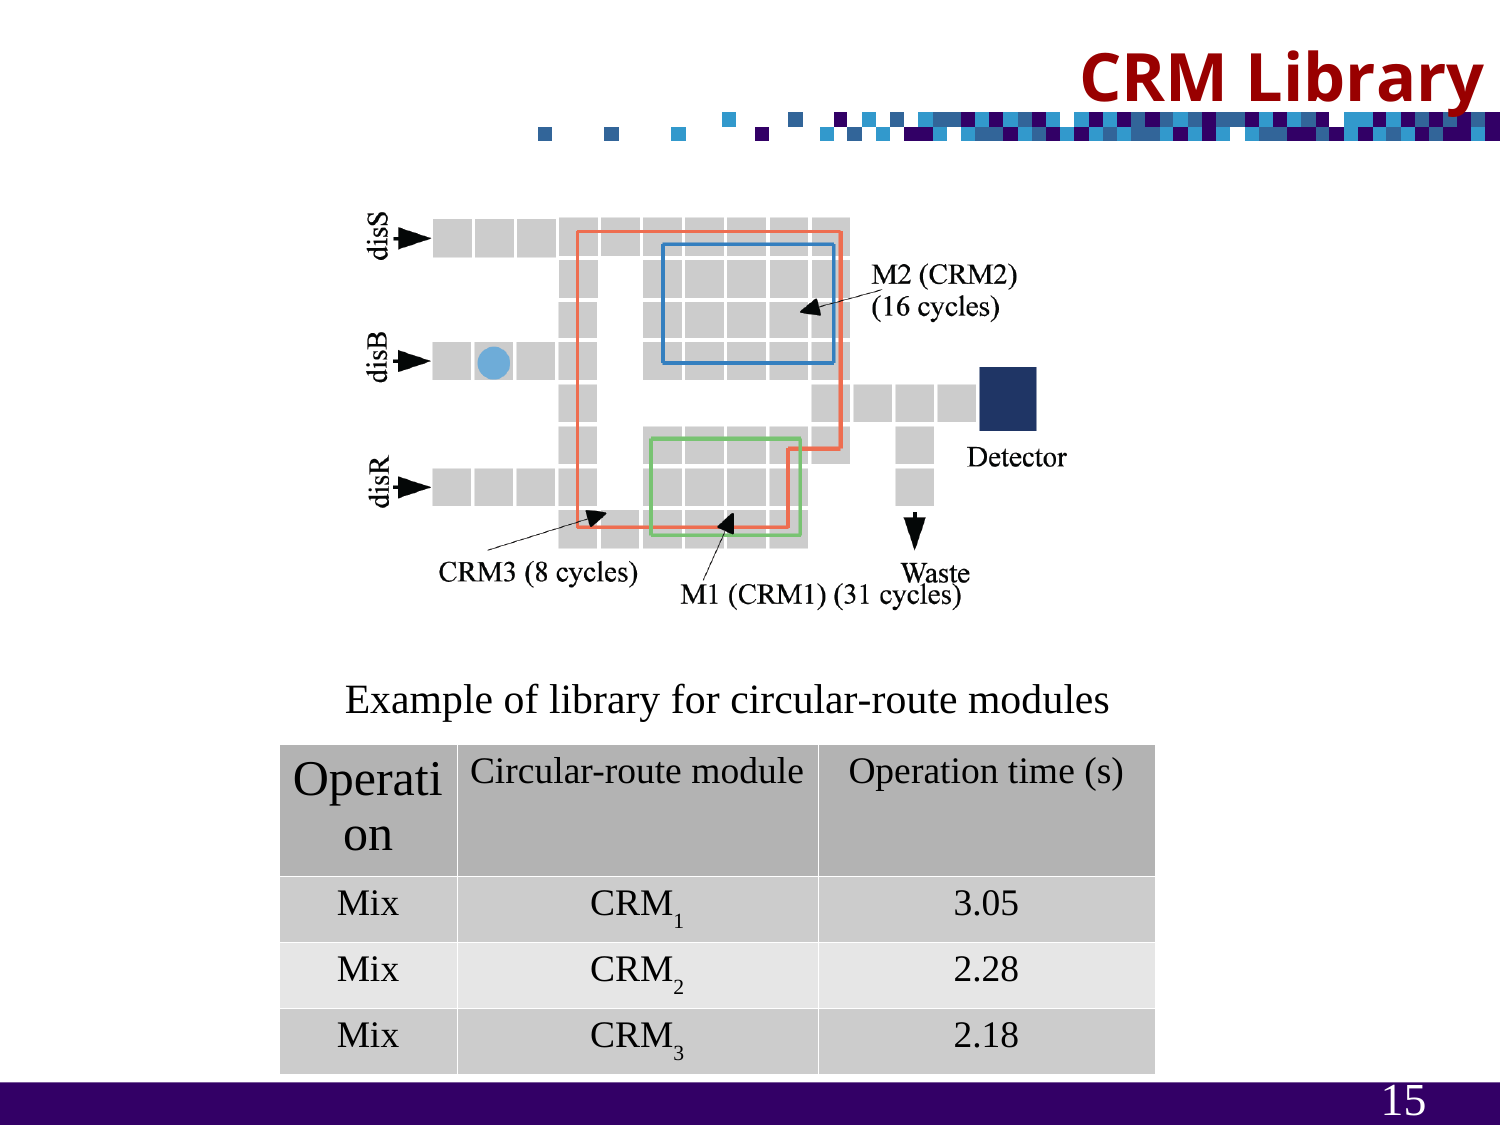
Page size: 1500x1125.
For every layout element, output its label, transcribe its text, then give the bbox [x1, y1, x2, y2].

picture [356, 198, 1098, 625]
table_header Operation [280, 745, 457, 876]
text_box Example of library for circular-route modules [330, 664, 1175, 730]
table_cell Mix [280, 1009, 457, 1074]
table_cell Mix [280, 943, 457, 1008]
table_header Operation time (s) [819, 745, 1155, 876]
table_header Circular-route module [458, 745, 818, 876]
table_cell Mix [280, 877, 457, 942]
table_cell 2.28 [819, 943, 1155, 1008]
table_cell 2.18 [819, 1009, 1155, 1074]
title CRM Library [0, 24, 1500, 125]
table_cell CRM3 [458, 1009, 818, 1074]
table_cell CRM2 [458, 943, 818, 1008]
table_cell 3.05 [819, 877, 1155, 942]
table_cell CRM1 [458, 877, 818, 942]
